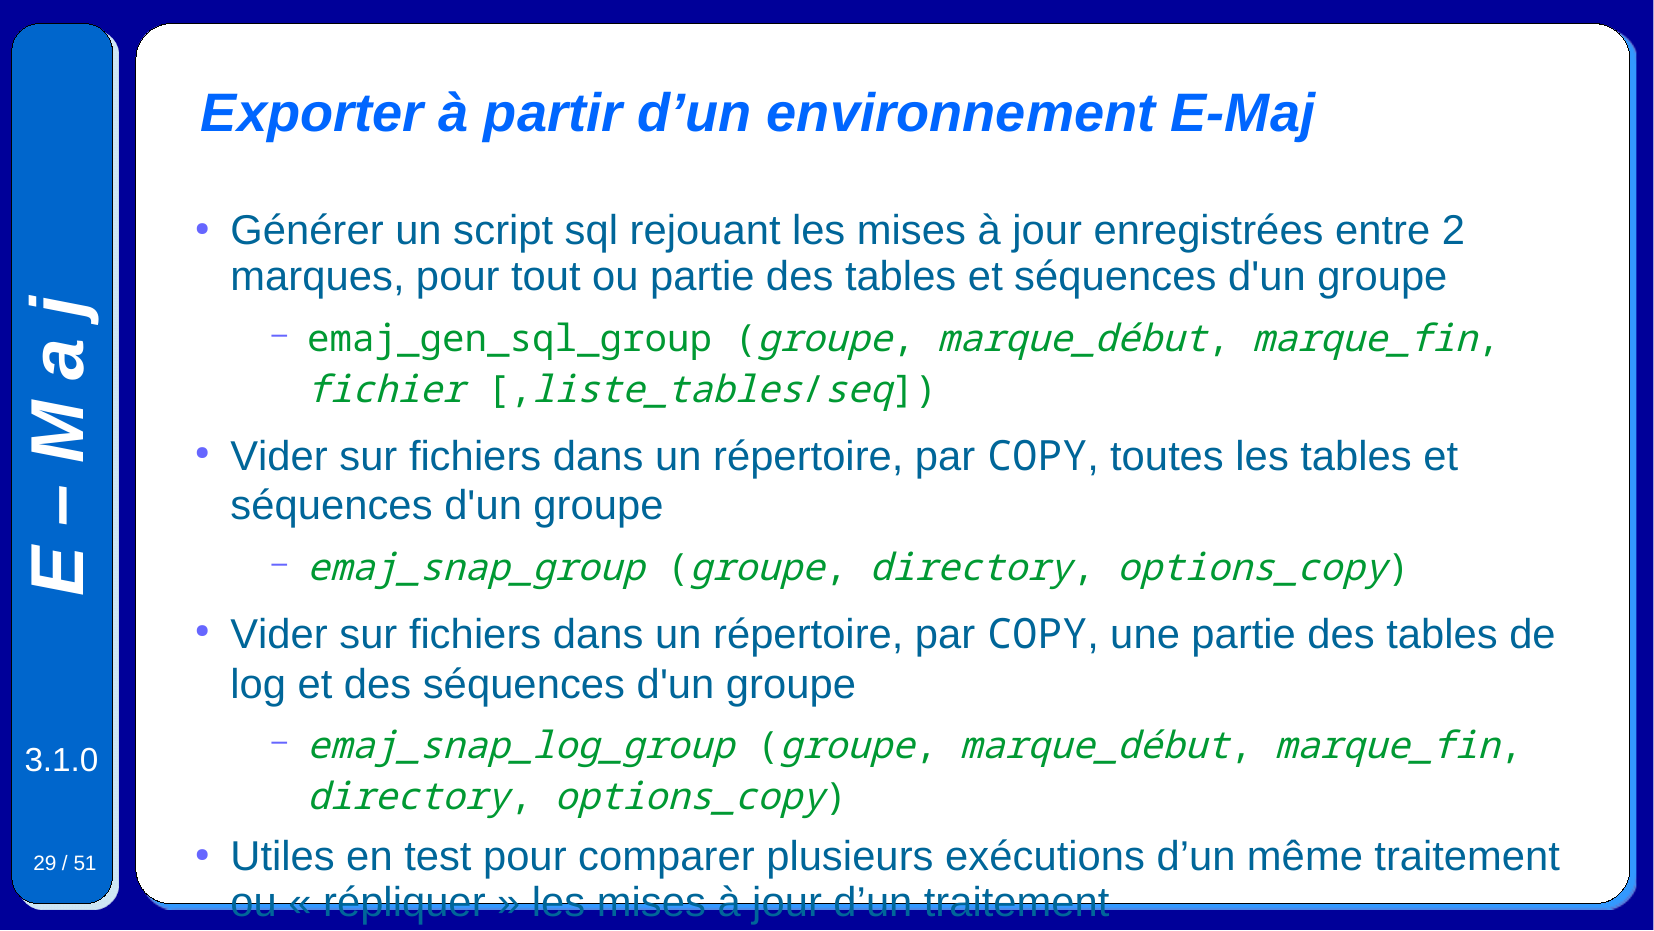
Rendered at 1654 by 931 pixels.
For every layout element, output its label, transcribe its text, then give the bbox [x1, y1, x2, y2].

list Générer un script sql rejouant les mises à jour enregistrées entre 2 marques, pour tout ou partie des tables et séquences d'un groupe emaj_gen_sql_group (groupe, marque_début, marque_fin, fichier [,liste_tables/seq]) Vider sur fichiers dans un répertoire, par COPY, toutes les tables et séquences d'un groupe emaj_snap_group (groupe, directory, options_copy) Vider sur fichiers dans un répertoire, par COPY, une partie des tables de log et des séquences d'un groupe emaj_snap_log_group (groupe, marque_début, marque_fin, directory, options_copy) Utiles en test pour comparer plusieurs exécutions d’un même traitement ou « répliquer » les mises à jour d’un traitement [177, 206, 1587, 881]
title Exporter à partir d’un environnement E-Maj [200, 34, 1575, 191]
